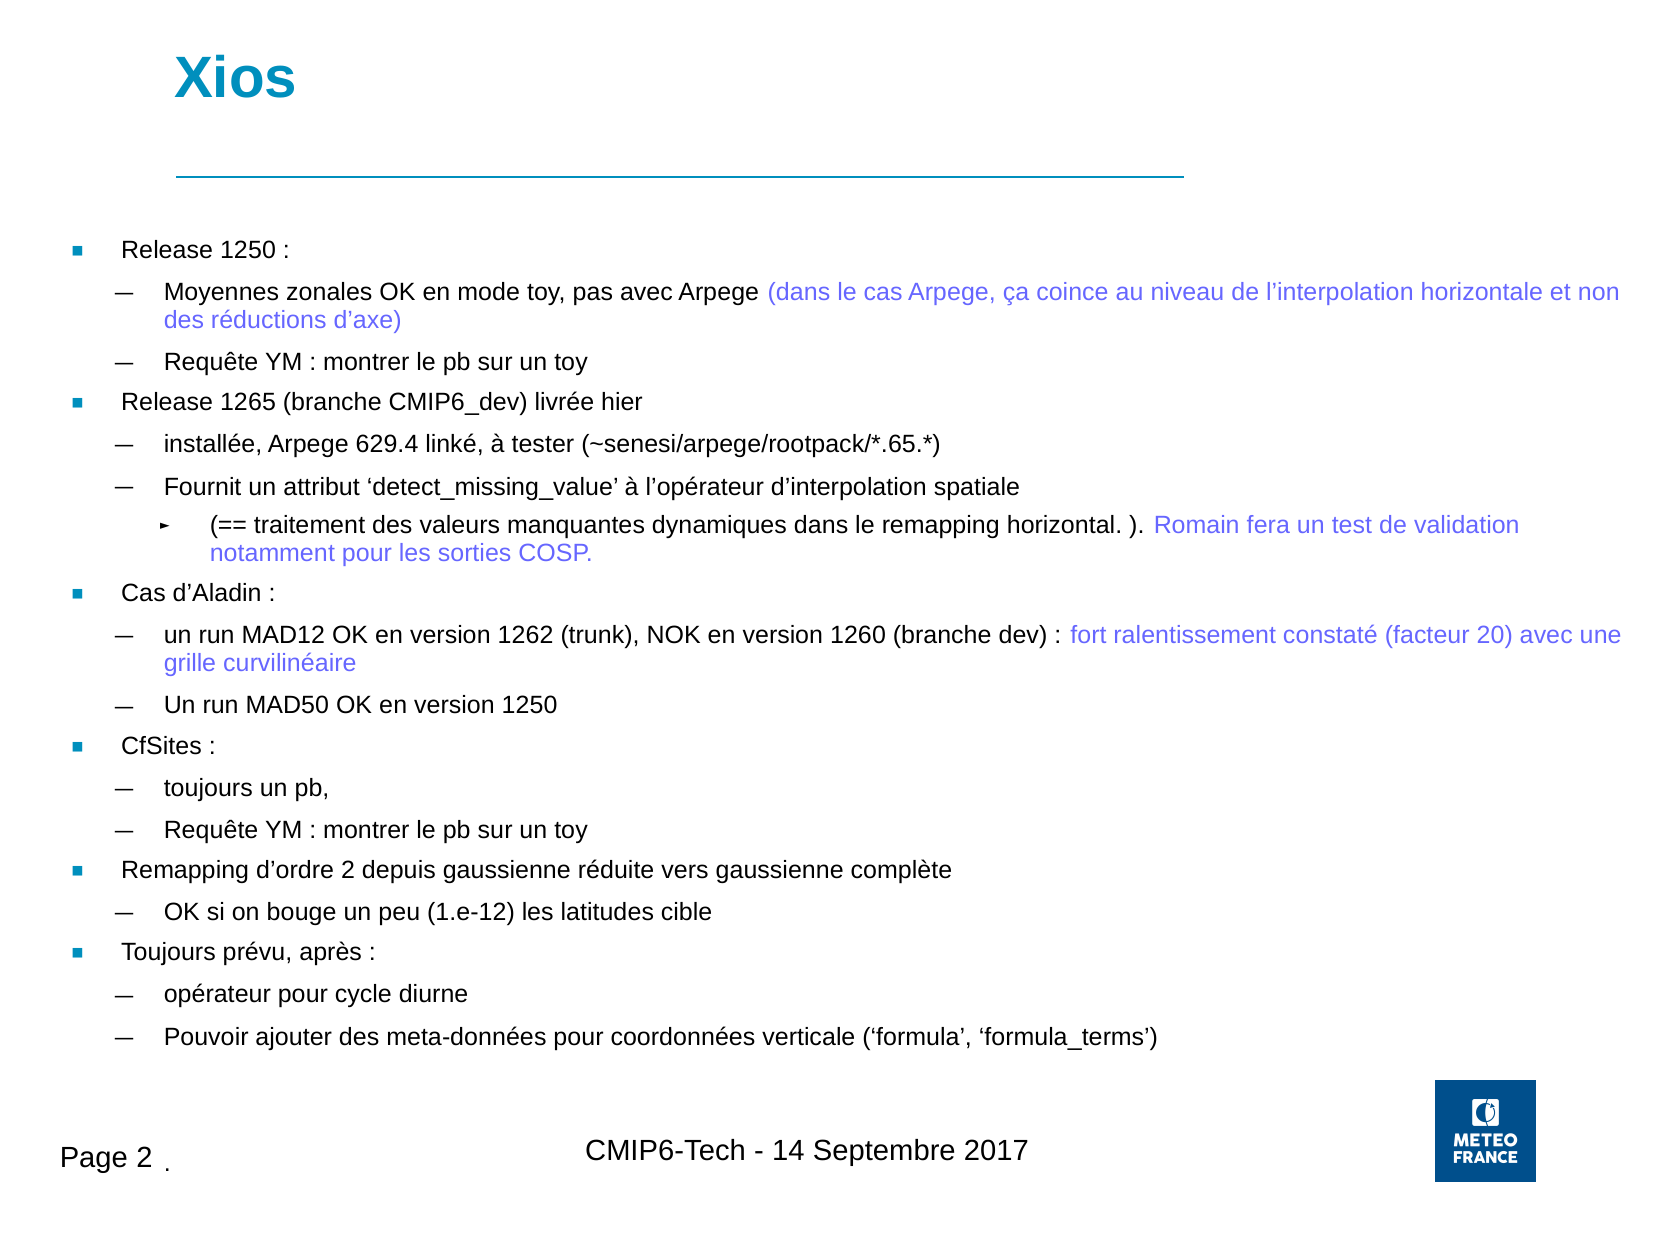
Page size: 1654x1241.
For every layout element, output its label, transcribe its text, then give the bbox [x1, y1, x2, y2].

title Xios [174, 0, 1654, 156]
list Release 1250 : Moyennes zonales OK en mode toy, pas avec Arpege (dans le cas Arpege, ça coince au niveau de l’interpolation horizontale et non des réductions d’axe) Requête YM : montrer le pb sur un toy Release 1265 (branche CMIP6_dev) livrée hier installée, Arpege 629.4 linké, à tester (~senesi/arpege/rootpack/*.65.*) Fournit un attribut ‘detect_missing_value’ à l’opérateur d’interpolation spatiale (== traitement des valeurs manquantes dynamiques dans le remapping horizontal. ). Romain fera un test de validation notamment pour les sorties COSP. Cas d’Aladin : un run MAD12 OK en version 1262 (trunk), NOK en version 1260 (branche dev) : fort ralentissement constaté (facteur 20) avec une grille curvilinéaire Un run MAD50 OK en version 1250 CfSites : toujours un pb, Requête YM : montrer le pb sur un toy Remapping d’ordre 2 depuis gaussienne réduite vers gaussienne complète OK si on bouge un peu (1.e-12) les latitudes cible Toujours prévu, après : opérateur pour cycle diurne Pouvoir ajouter des meta-données pour coordonnées verticale (‘formula’, ‘formula_terms’) . [60, 235, 1628, 1188]
